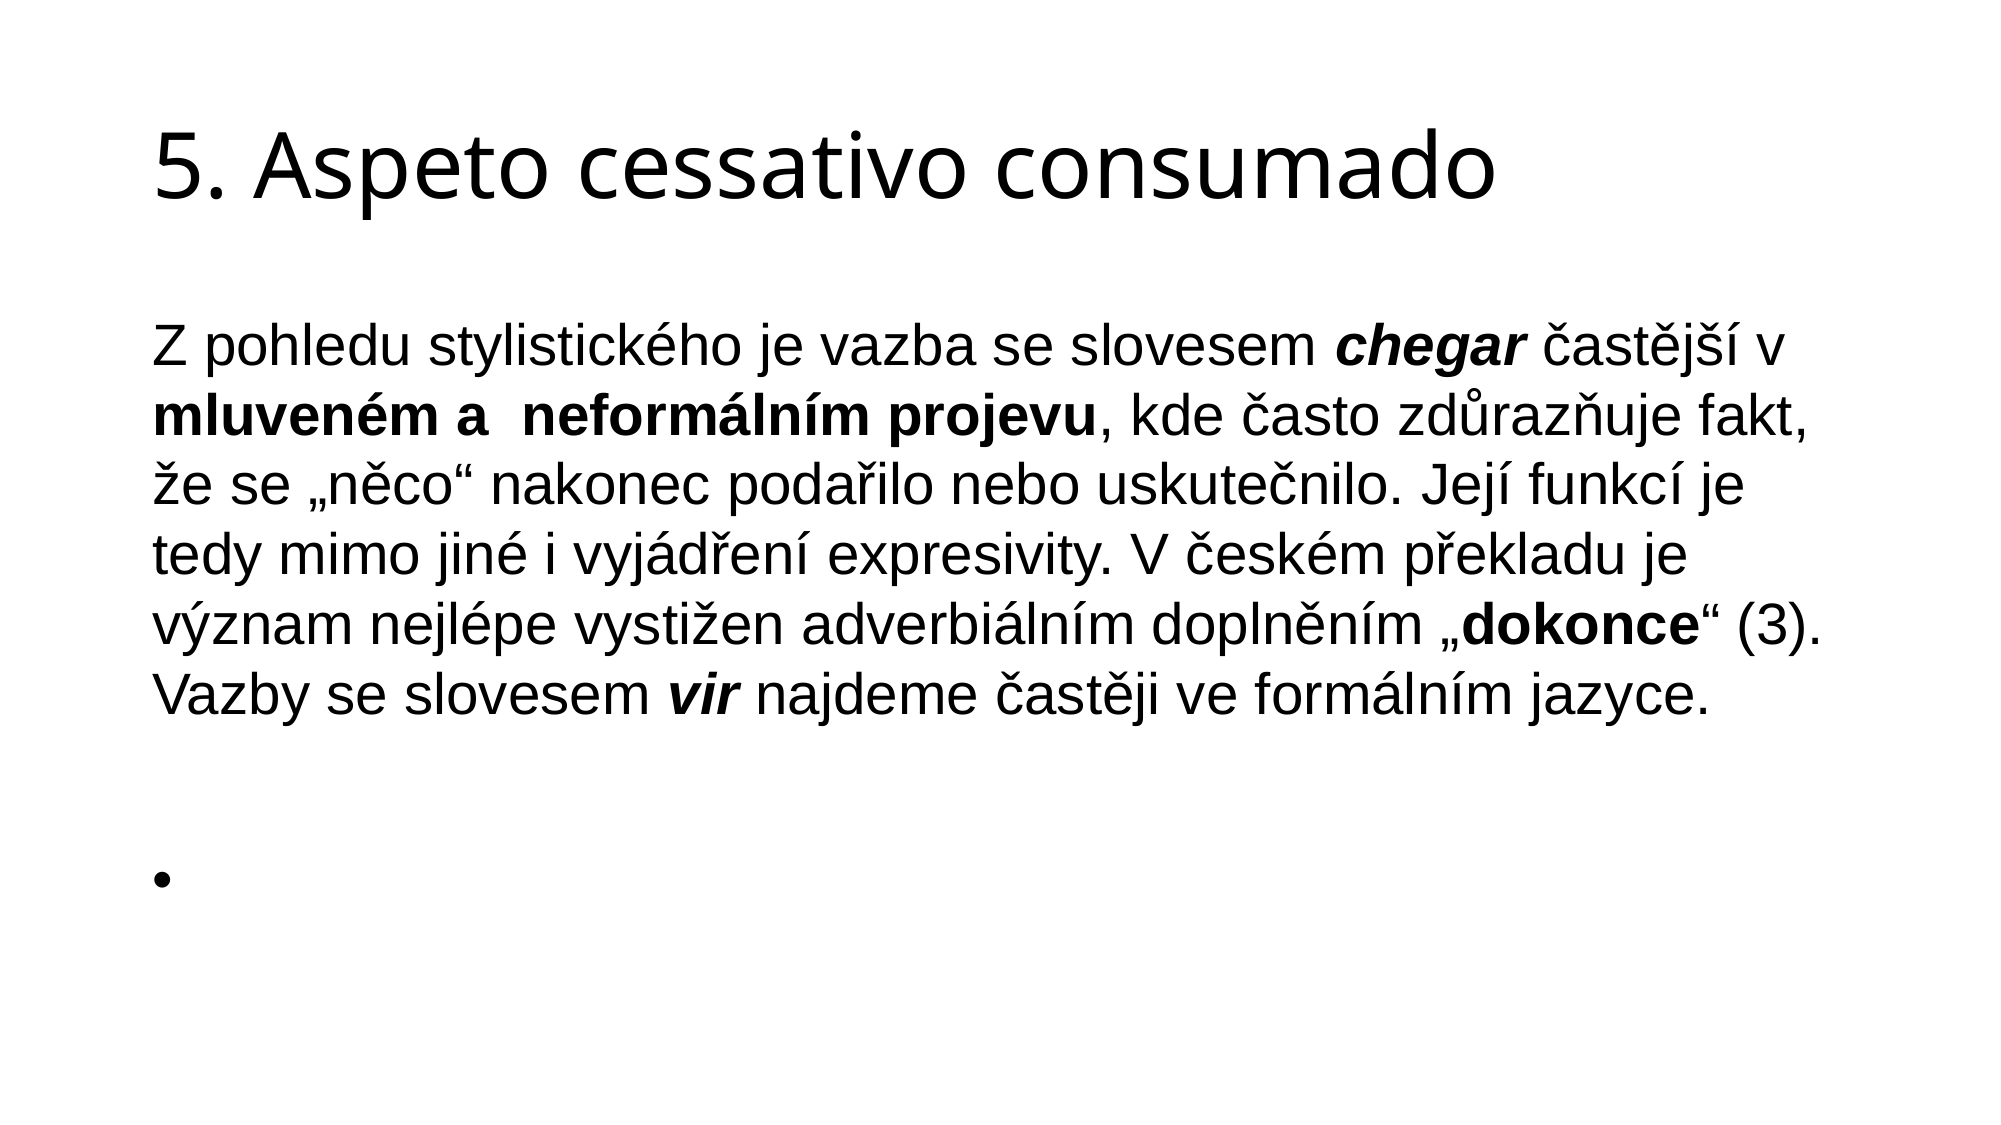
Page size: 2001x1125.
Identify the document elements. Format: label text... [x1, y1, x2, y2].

list Z pohledu stylistického je vazba se slovesem chegar častější v mluveném a neformálním projevu, kde často zdůrazňuje fakt, že se „něco“ nakonec podařilo nebo uskutečnilo. Její funkcí je tedy mimo jiné i vyjádření expresivity. V českém překladu je význam nejlépe vystižen adverbiálním doplněním „dokonce“ (3). Vazby se slovesem vir najdeme častěji ve formálním jazyce. [137, 299, 1863, 1014]
title 5. Aspeto cessativo consumado [137, 59, 1863, 278]
